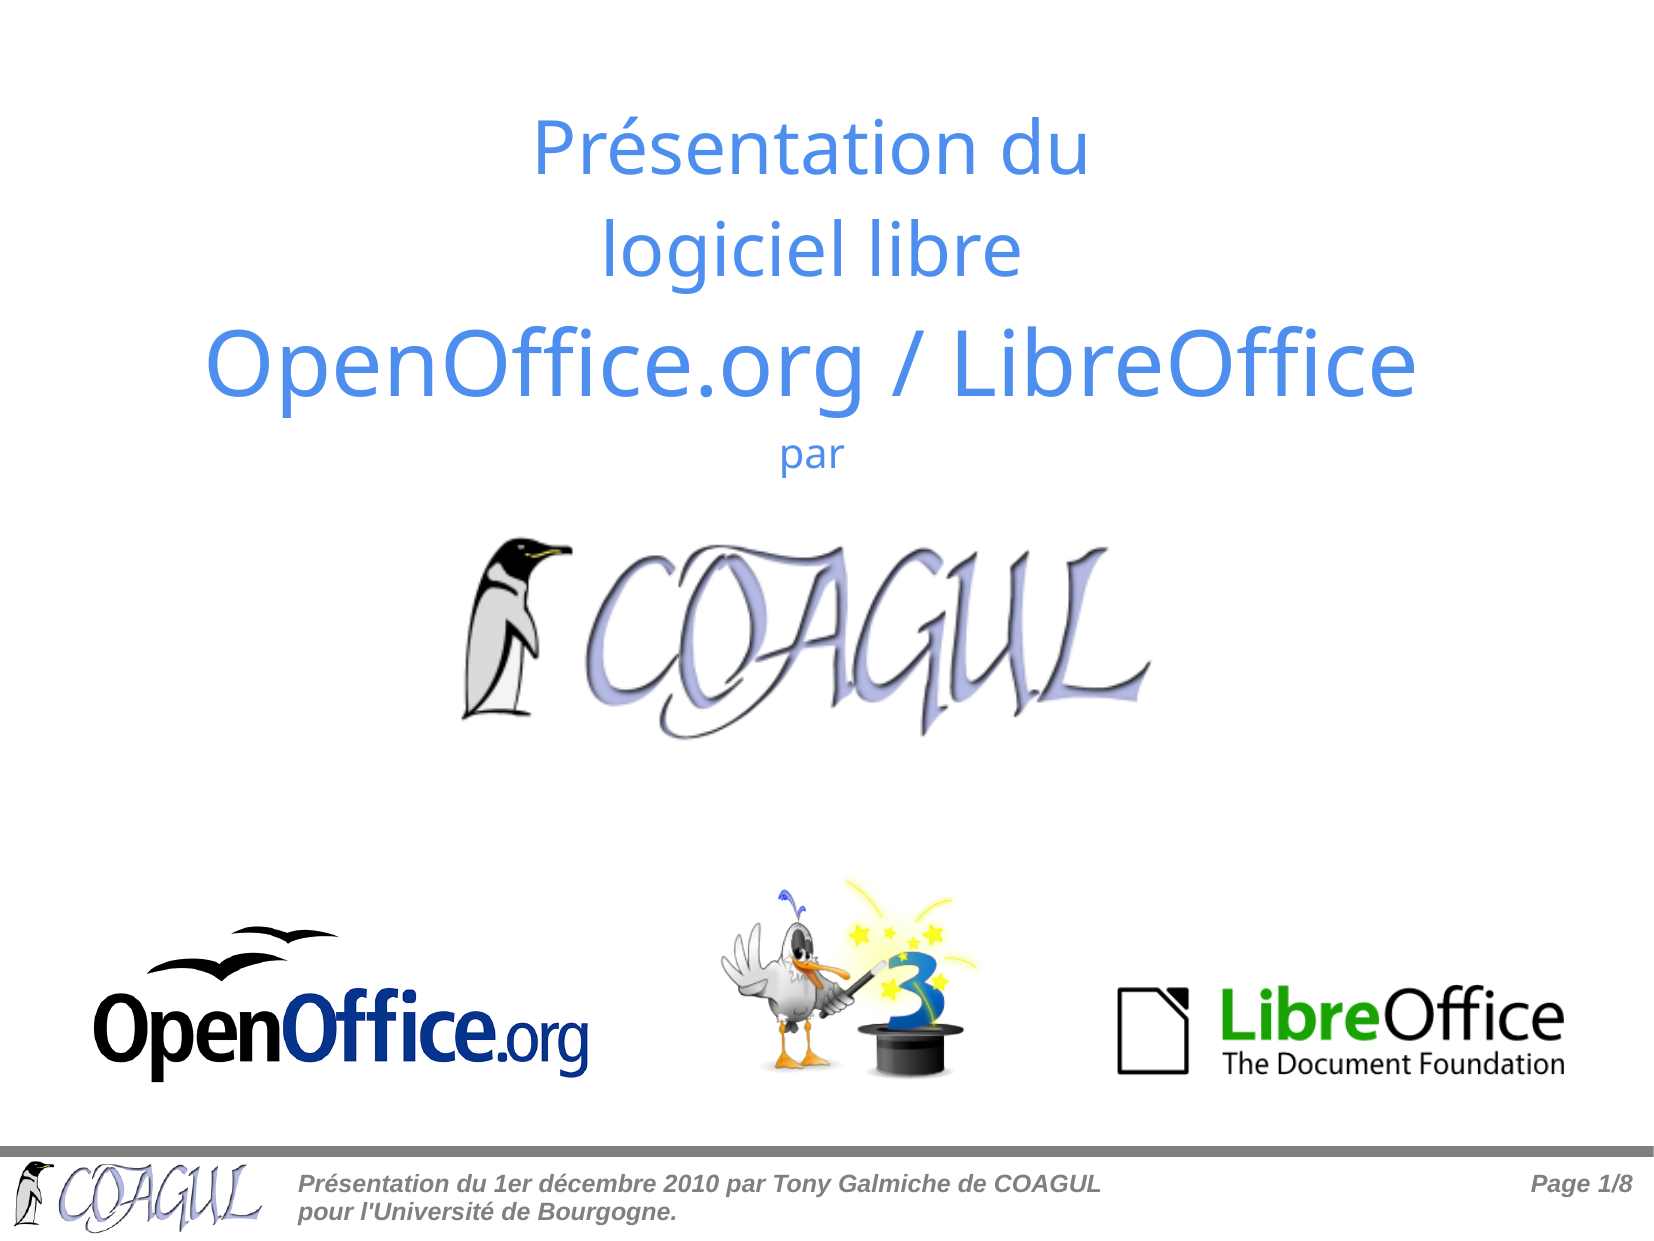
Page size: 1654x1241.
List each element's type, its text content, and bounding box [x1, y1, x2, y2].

picture [1117, 984, 1565, 1093]
picture [82, 915, 599, 1093]
text_box Présentation du logiciel libre OpenOffice.org / LibreOffice par [88, 86, 1536, 432]
picture [11, 1158, 266, 1237]
picture [454, 531, 1163, 751]
picture [714, 873, 985, 1081]
